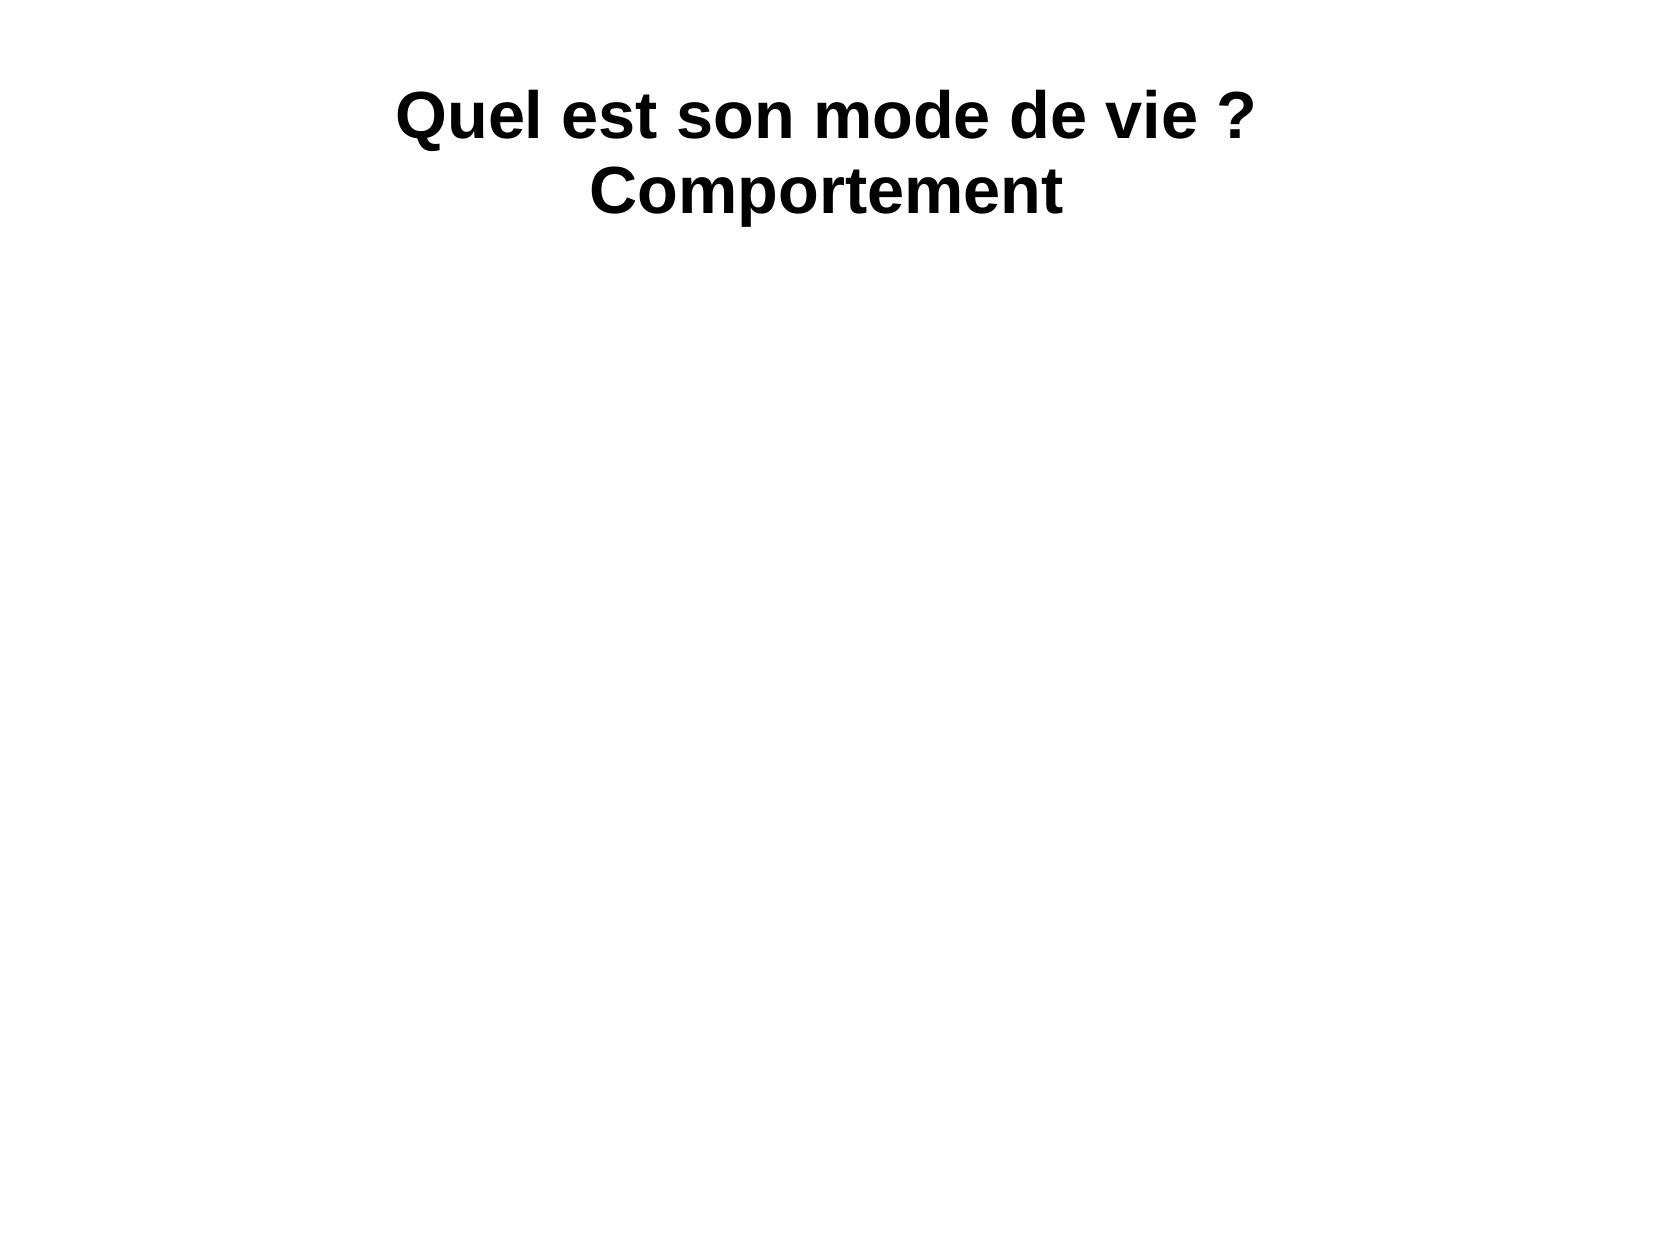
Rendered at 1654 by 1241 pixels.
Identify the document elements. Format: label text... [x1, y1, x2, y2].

title Quel est son mode de vie ? Comportement [82, 49, 1571, 257]
